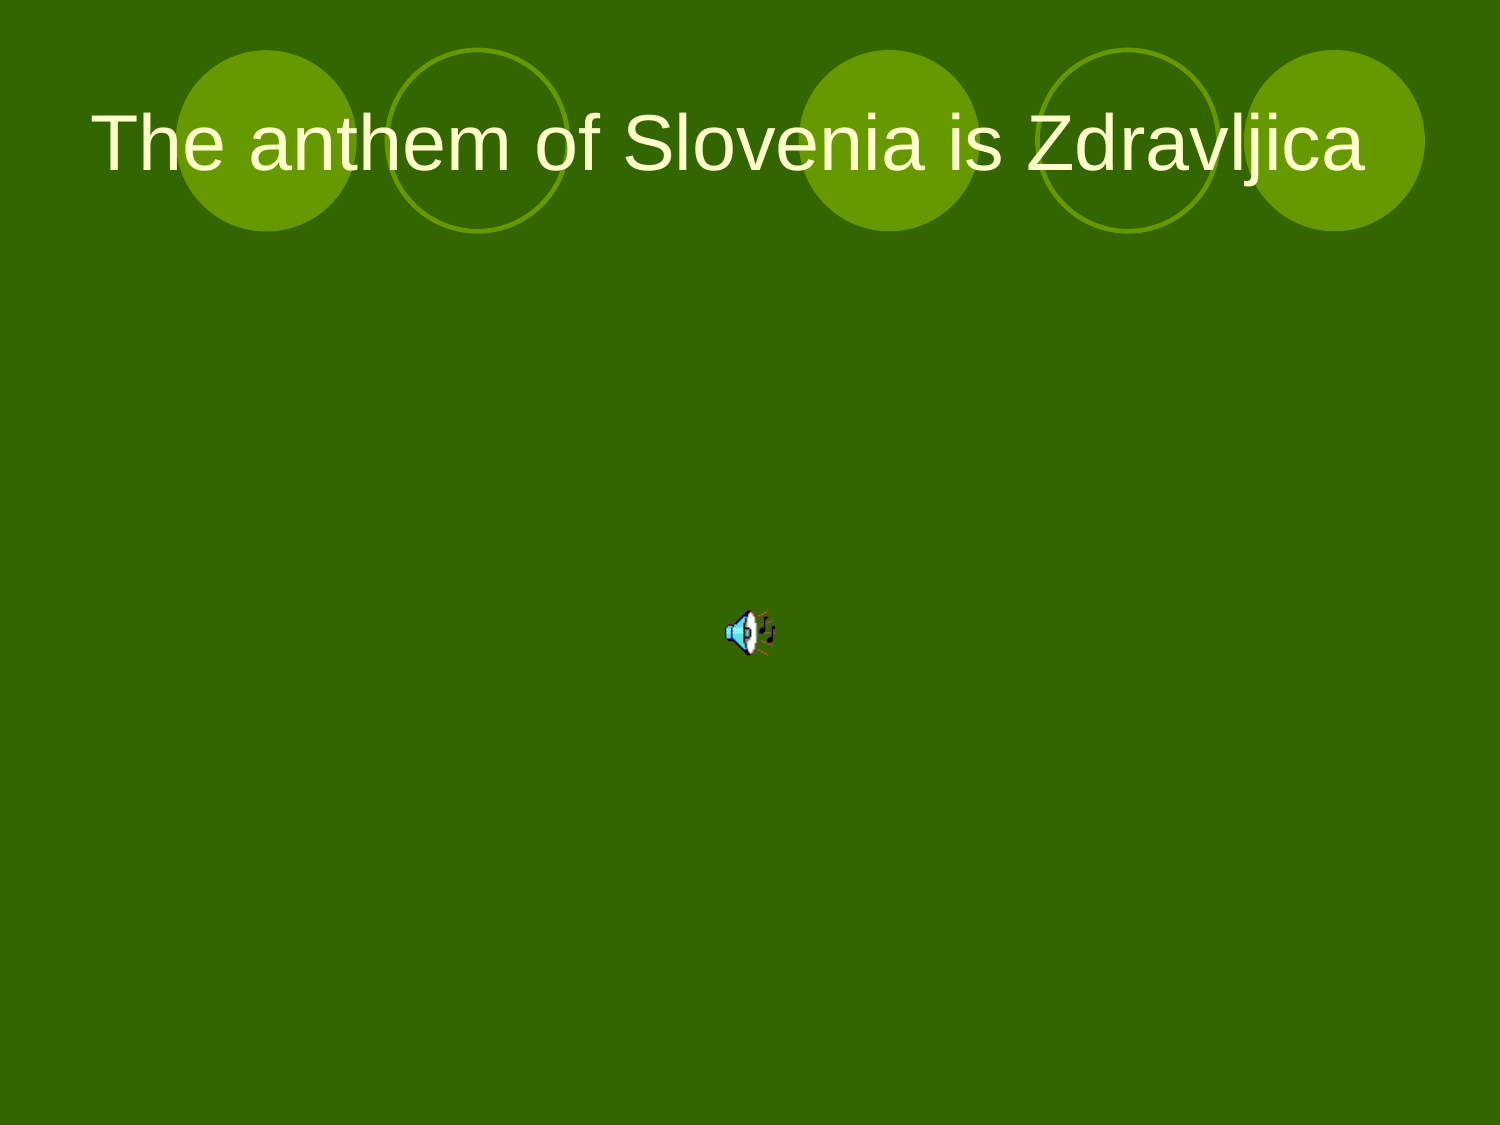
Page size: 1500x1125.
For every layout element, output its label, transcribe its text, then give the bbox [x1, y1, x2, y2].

picture [725, 609, 775, 660]
title The anthem of Slovenia is Zdravljica [75, 45, 1425, 233]
